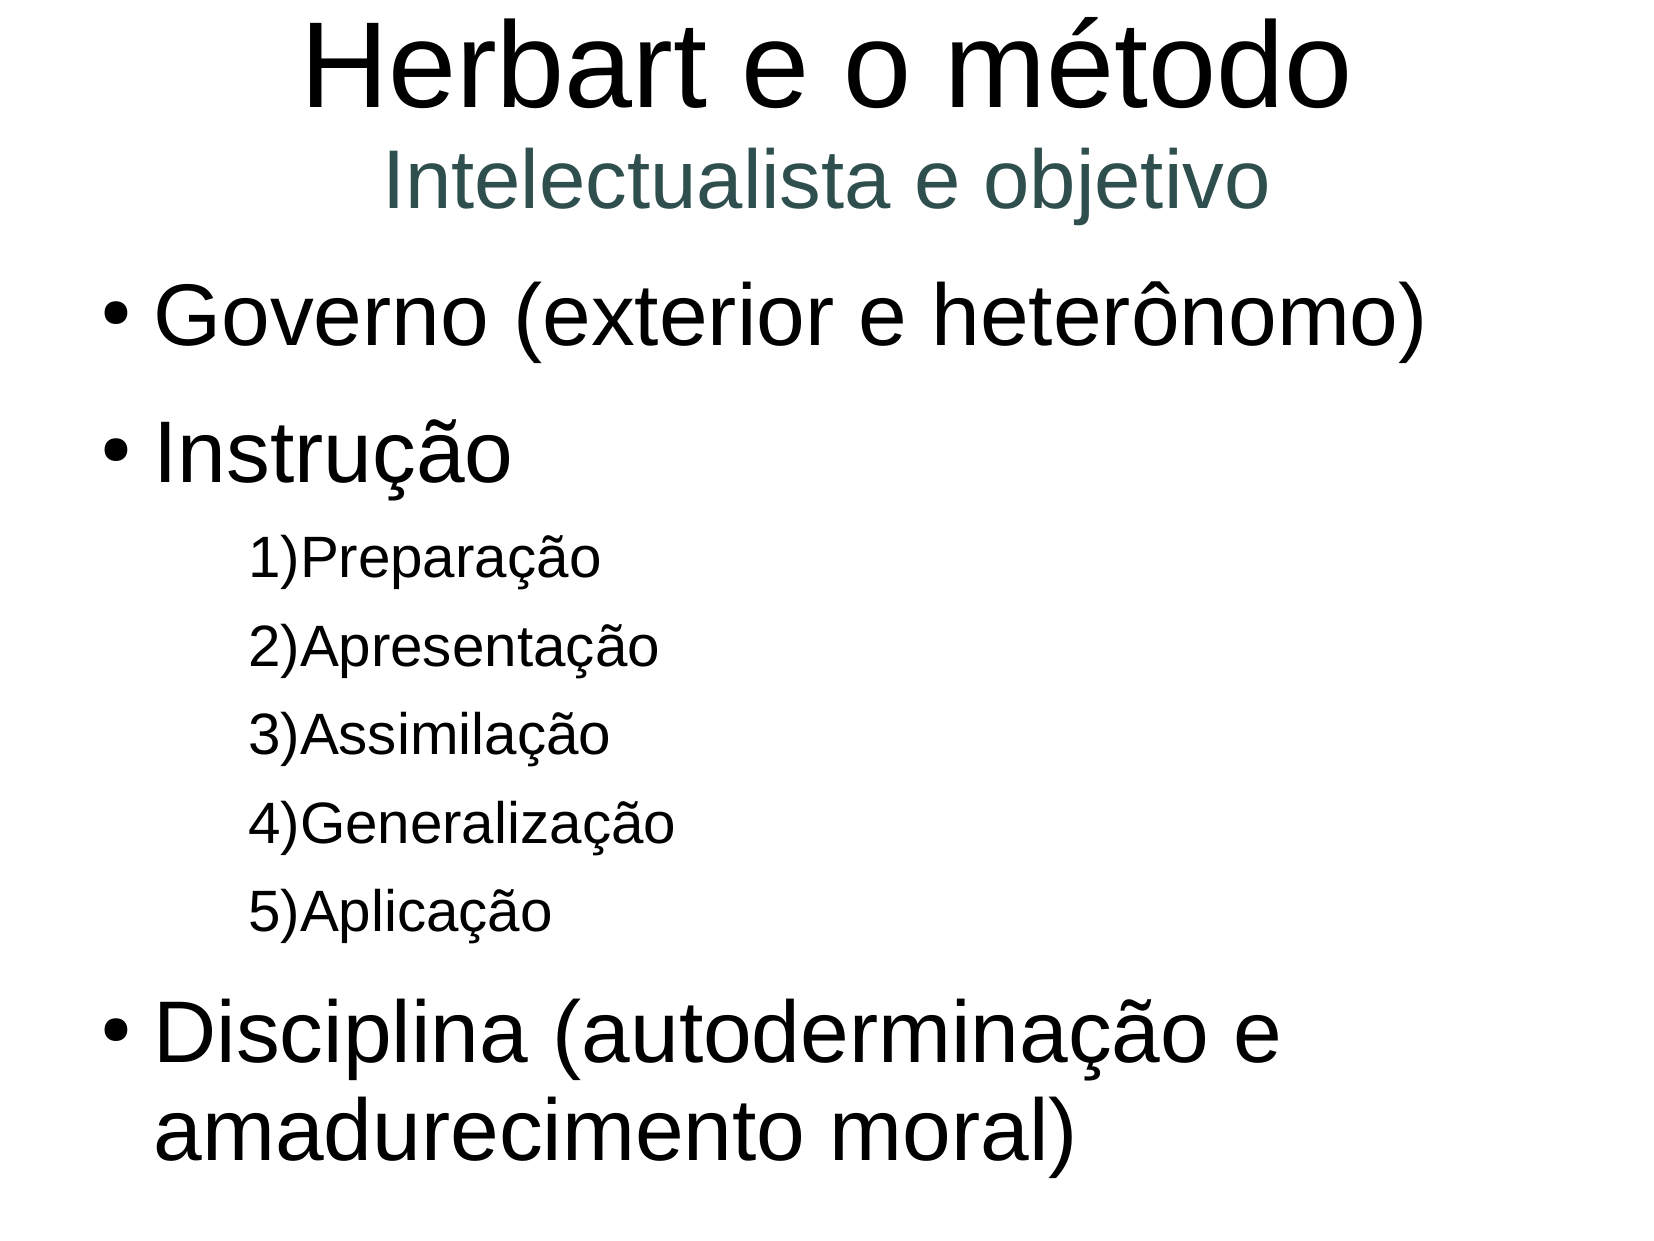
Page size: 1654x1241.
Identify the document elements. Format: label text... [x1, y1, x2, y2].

title Herbart e o método Intelectualista e objetivo [82, 0, 1571, 227]
list Governo (exterior e heterônomo) Instrução Preparação Apresentação Assimilação Generalização Aplicação Disciplina (autoderminação e amadurecimento moral) [82, 266, 1571, 986]
